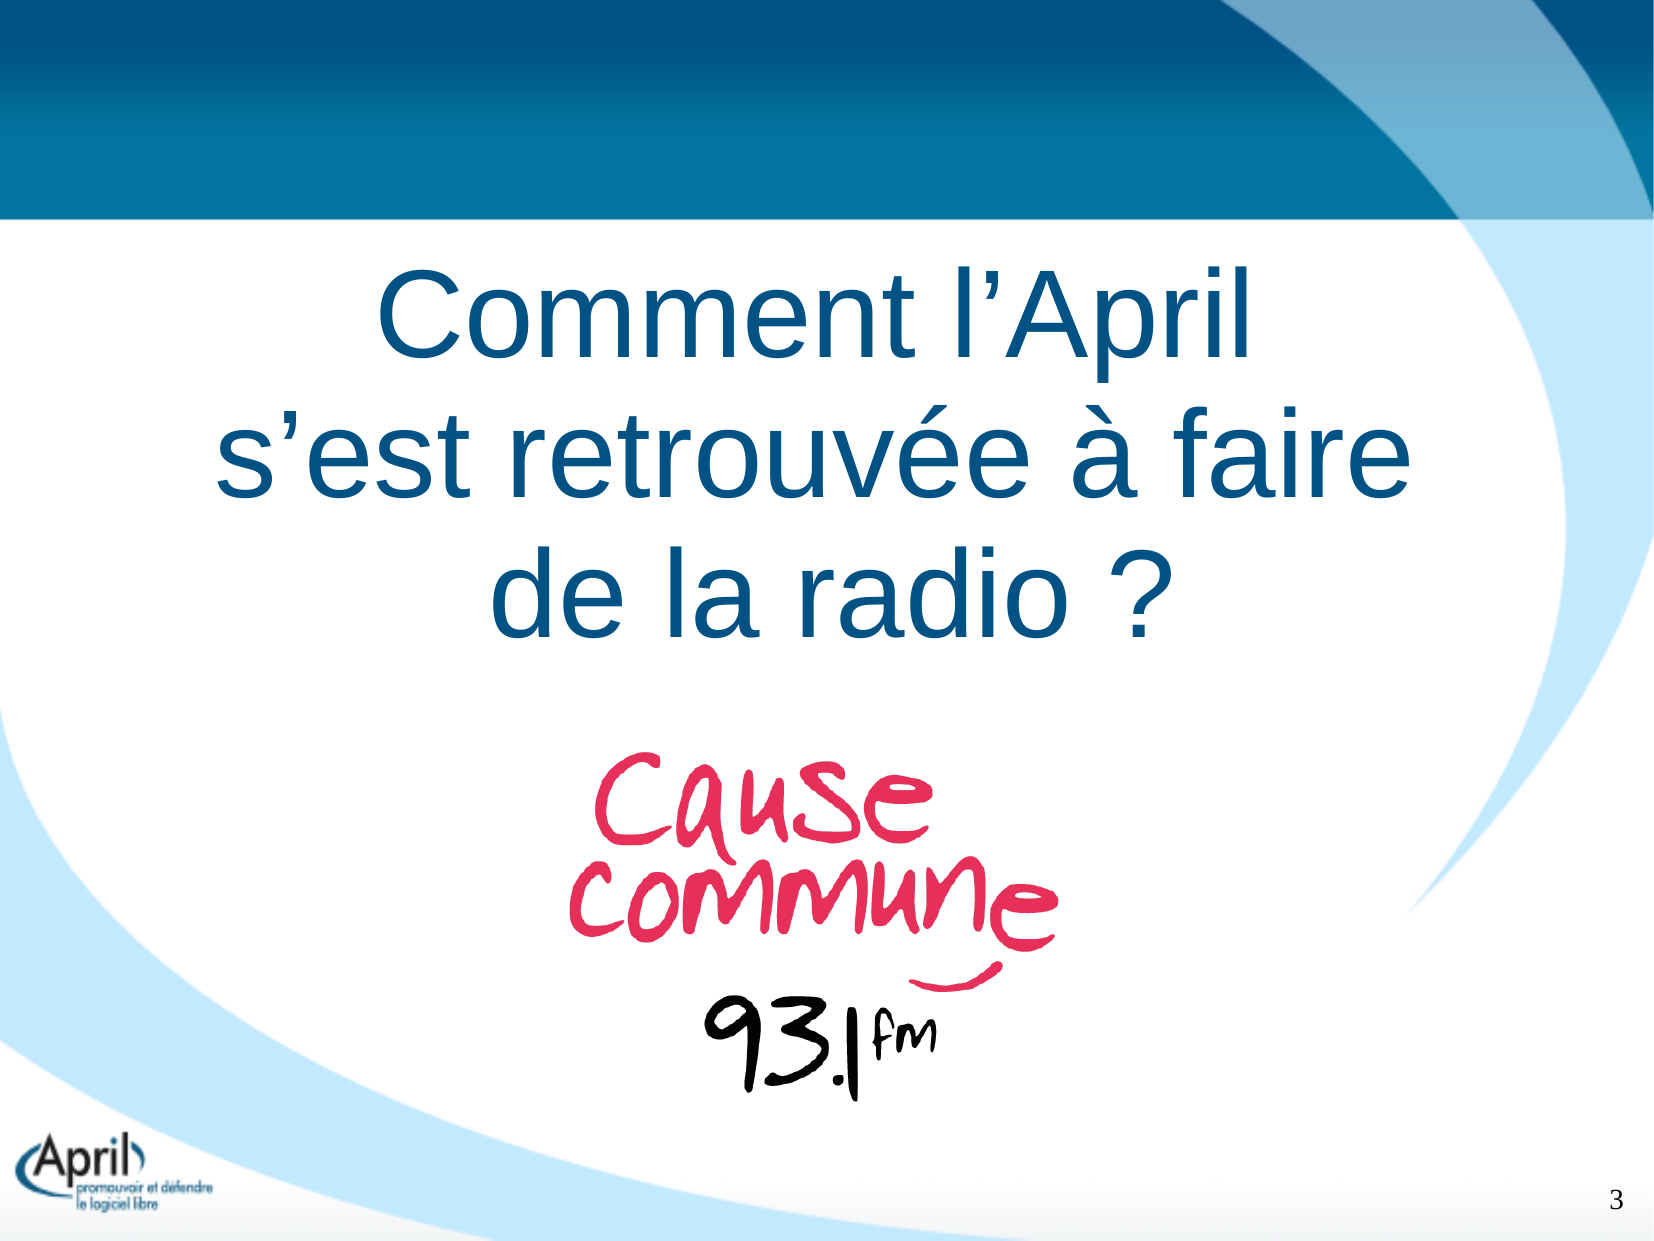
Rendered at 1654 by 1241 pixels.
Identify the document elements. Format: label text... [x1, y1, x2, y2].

picture [0, 0, 1654, 1241]
list Comment l’April s’est retrouvée à faire de la radio ? [0, 244, 1625, 1063]
